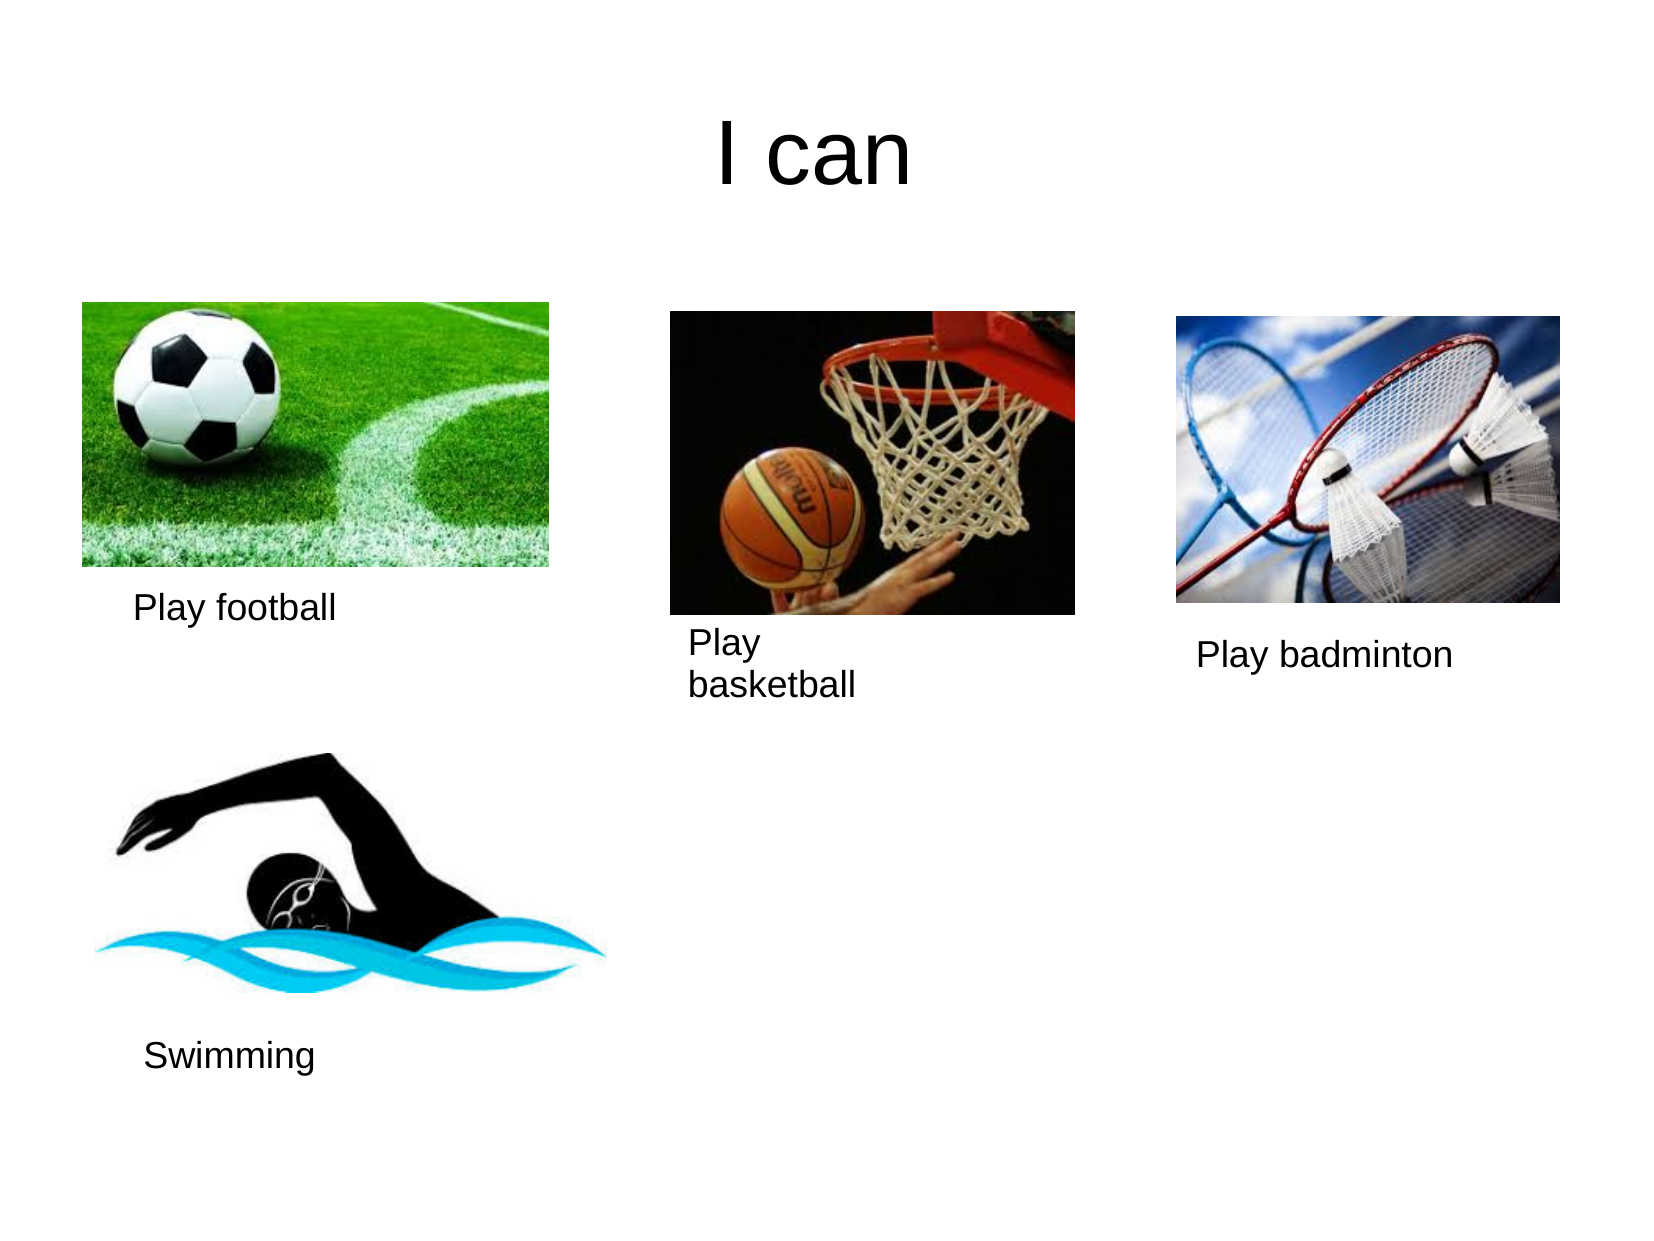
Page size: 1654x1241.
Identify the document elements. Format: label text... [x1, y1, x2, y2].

text_box Play basketball [673, 614, 918, 713]
text_box Play badminton [1181, 625, 1469, 683]
picture [94, 753, 607, 993]
text_box Play football [118, 578, 544, 636]
text_box Swimming [128, 1027, 367, 1084]
title I can [82, 49, 1571, 257]
picture [82, 302, 549, 567]
picture [670, 311, 1075, 615]
picture [1176, 316, 1560, 603]
